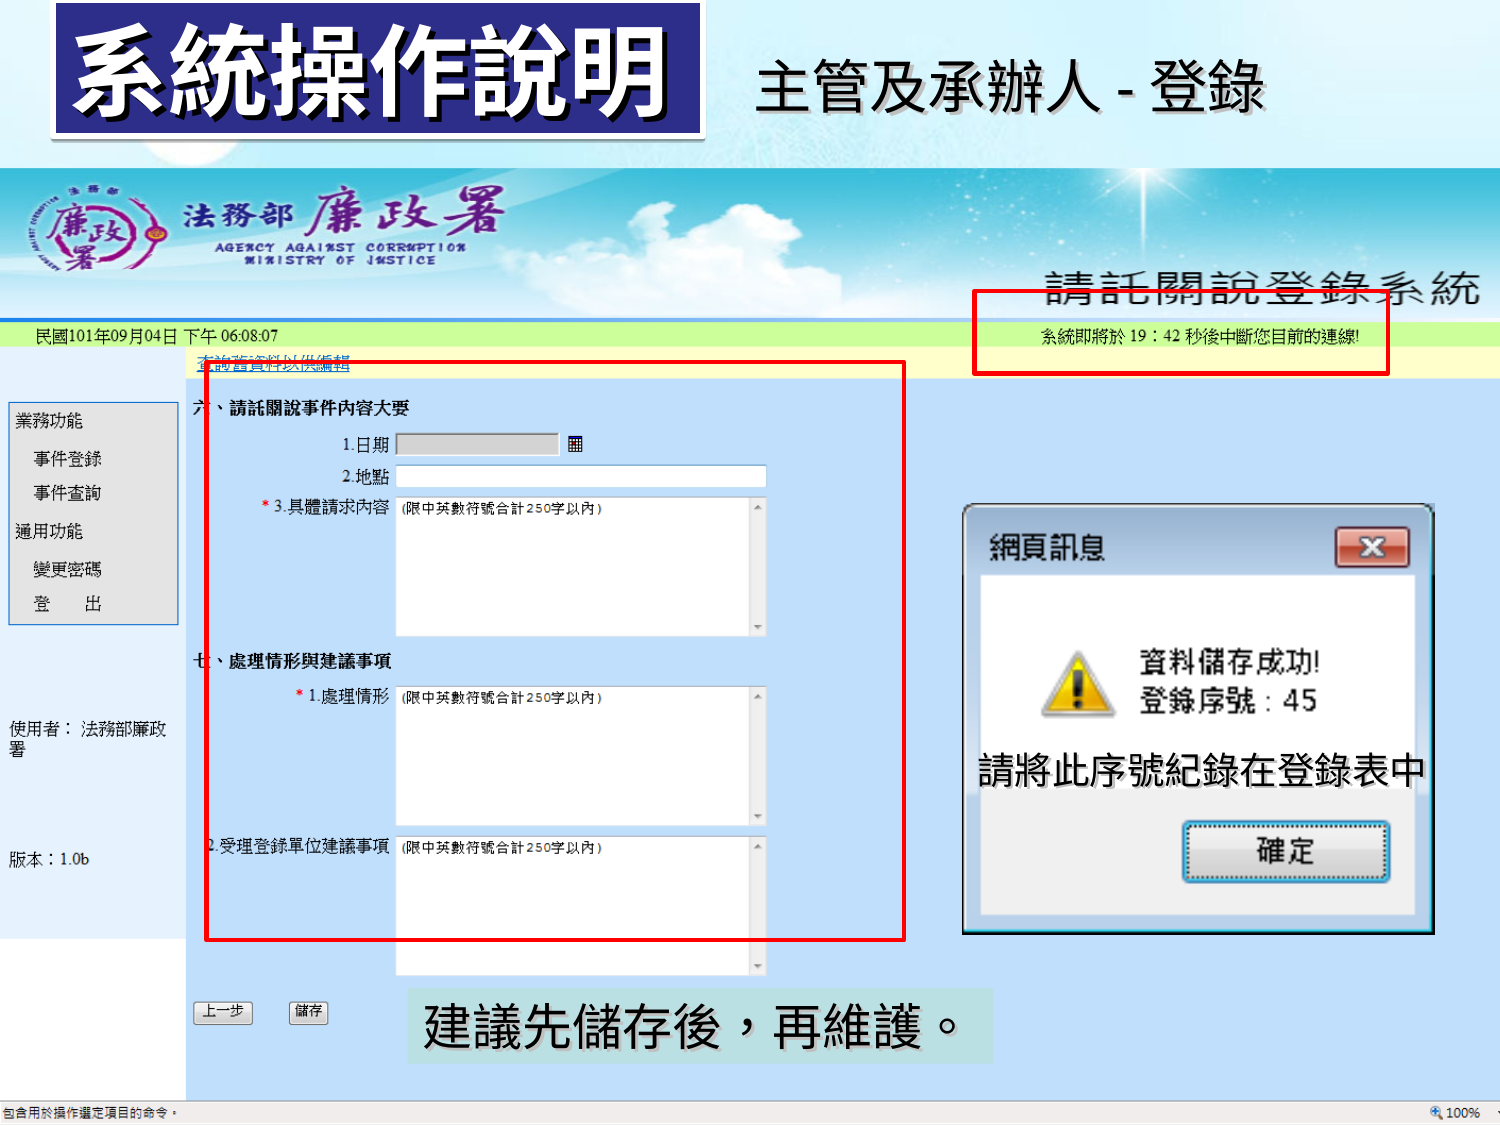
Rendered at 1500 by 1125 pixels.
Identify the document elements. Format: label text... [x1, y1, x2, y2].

text_box 主管及承辦人-登錄 [738, 42, 1266, 168]
picture [0, 0, 1500, 168]
text_box 請將此序號紀錄在登錄表中 [962, 739, 1448, 801]
text_box 建議先儲存後，再維護。 [407, 987, 994, 1064]
picture [0, 169, 1500, 1125]
title 系統操作說明 [53, 0, 703, 137]
